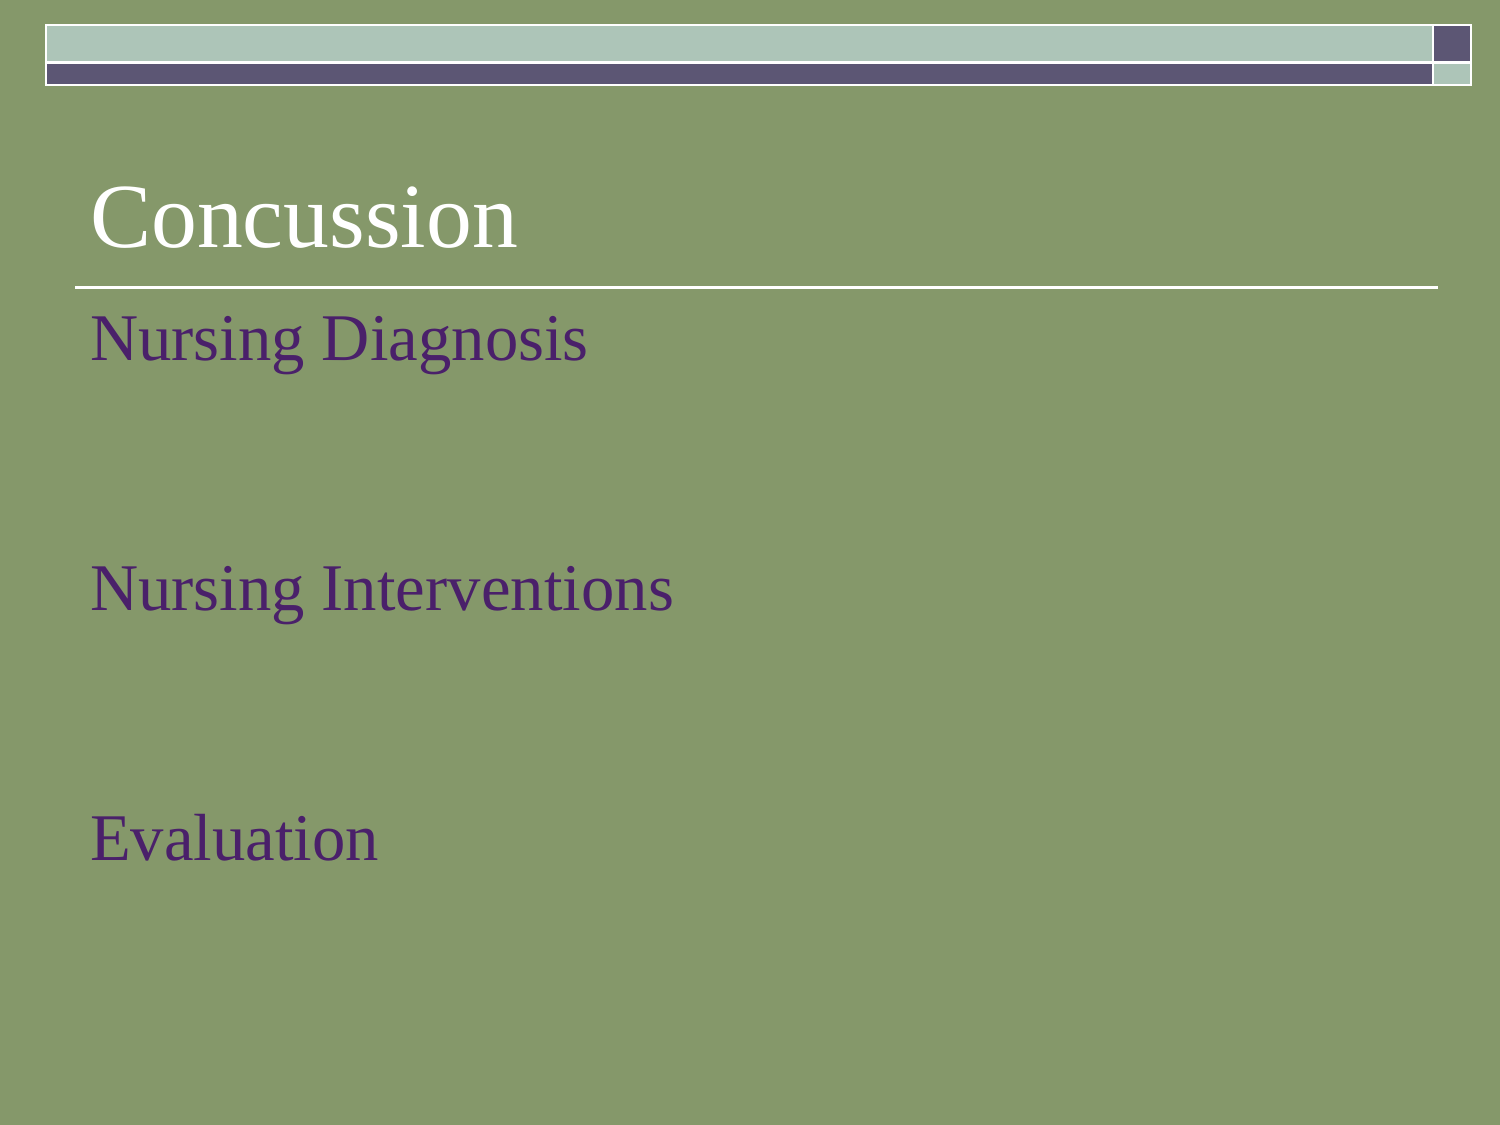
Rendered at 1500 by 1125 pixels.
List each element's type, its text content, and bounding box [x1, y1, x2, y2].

list Nursing Diagnosis Nursing Interventions Evaluation [75, 299, 1426, 1125]
title Concussion [75, 87, 1426, 275]
